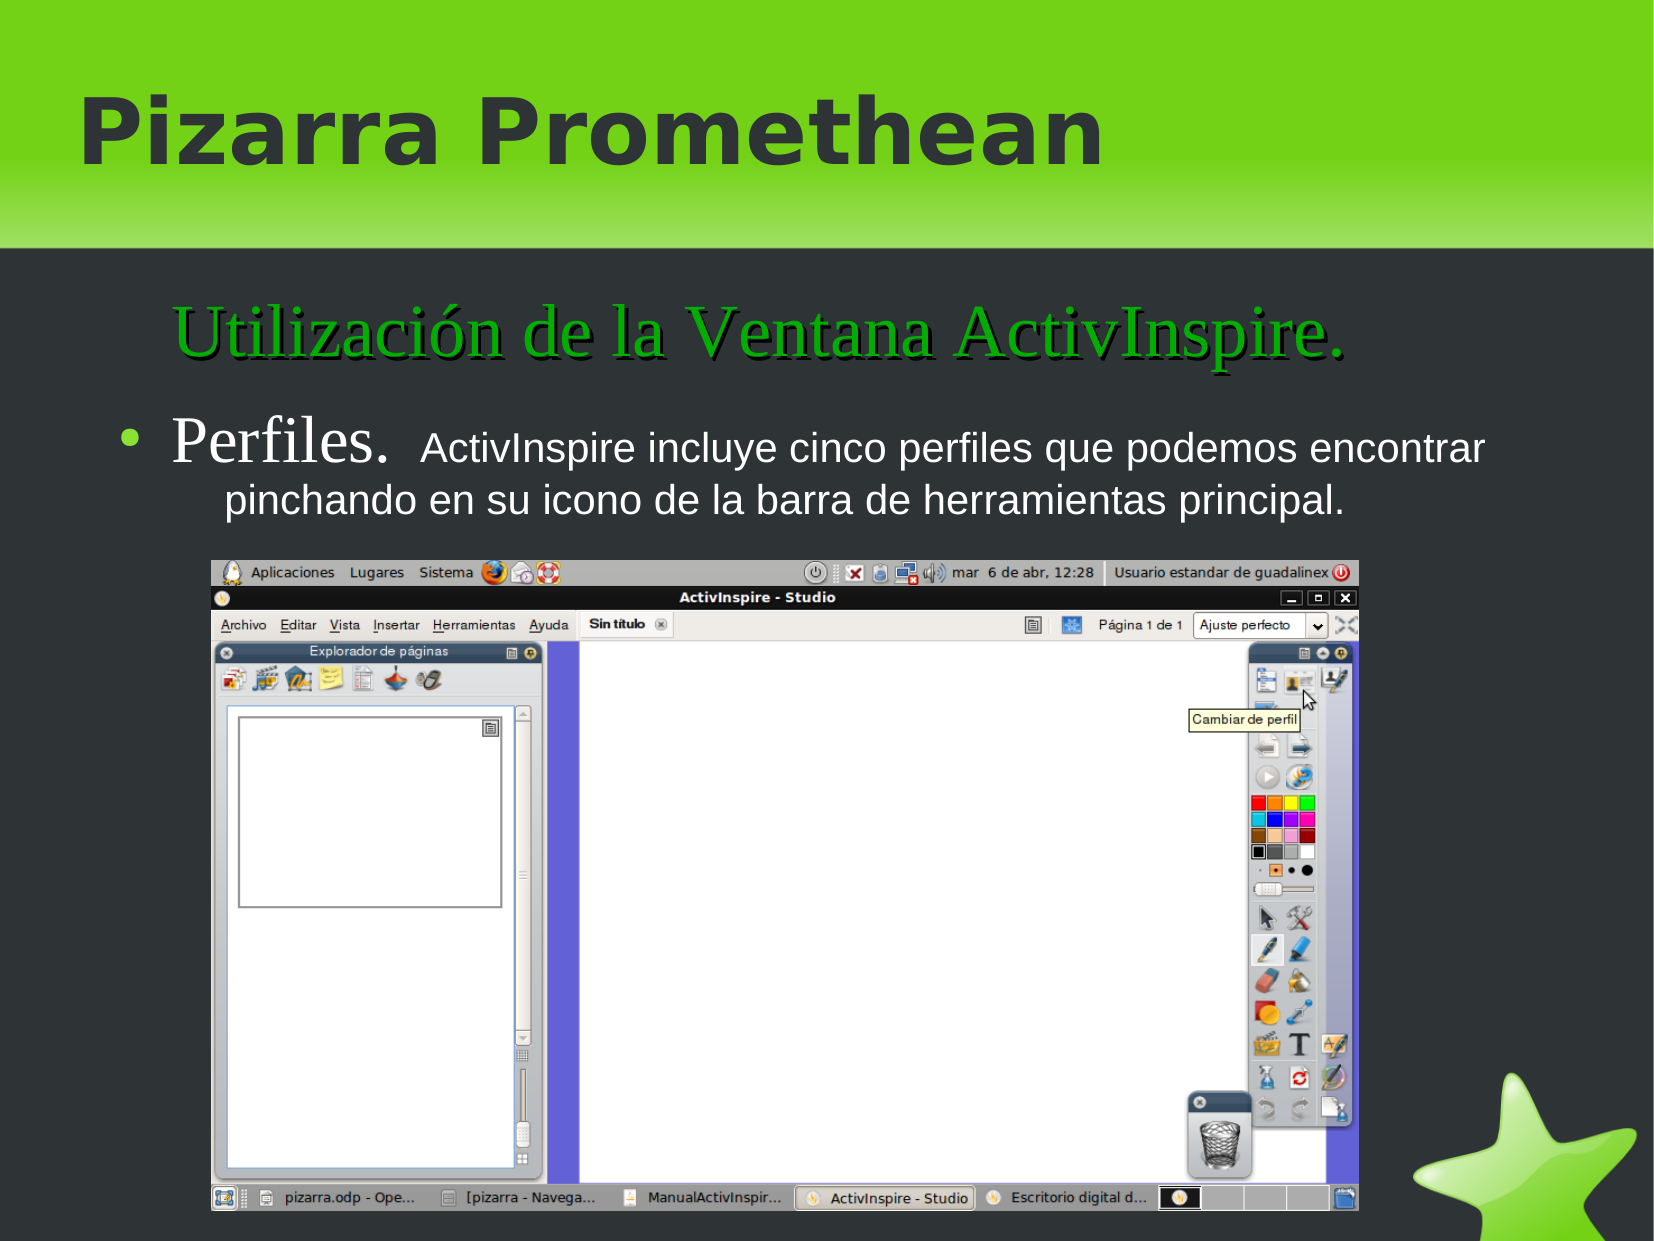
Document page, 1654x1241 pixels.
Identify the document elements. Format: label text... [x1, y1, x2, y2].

picture [0, 0, 1654, 1241]
title Pizarra Promethean [76, 36, 1565, 229]
list Utilización de la Ventana ActivInspire. Perfiles. ActivInspire incluye cinco perfiles que podemos encontrar pinchando en su icono de la barra de herramientas principal. [82, 290, 1571, 1094]
